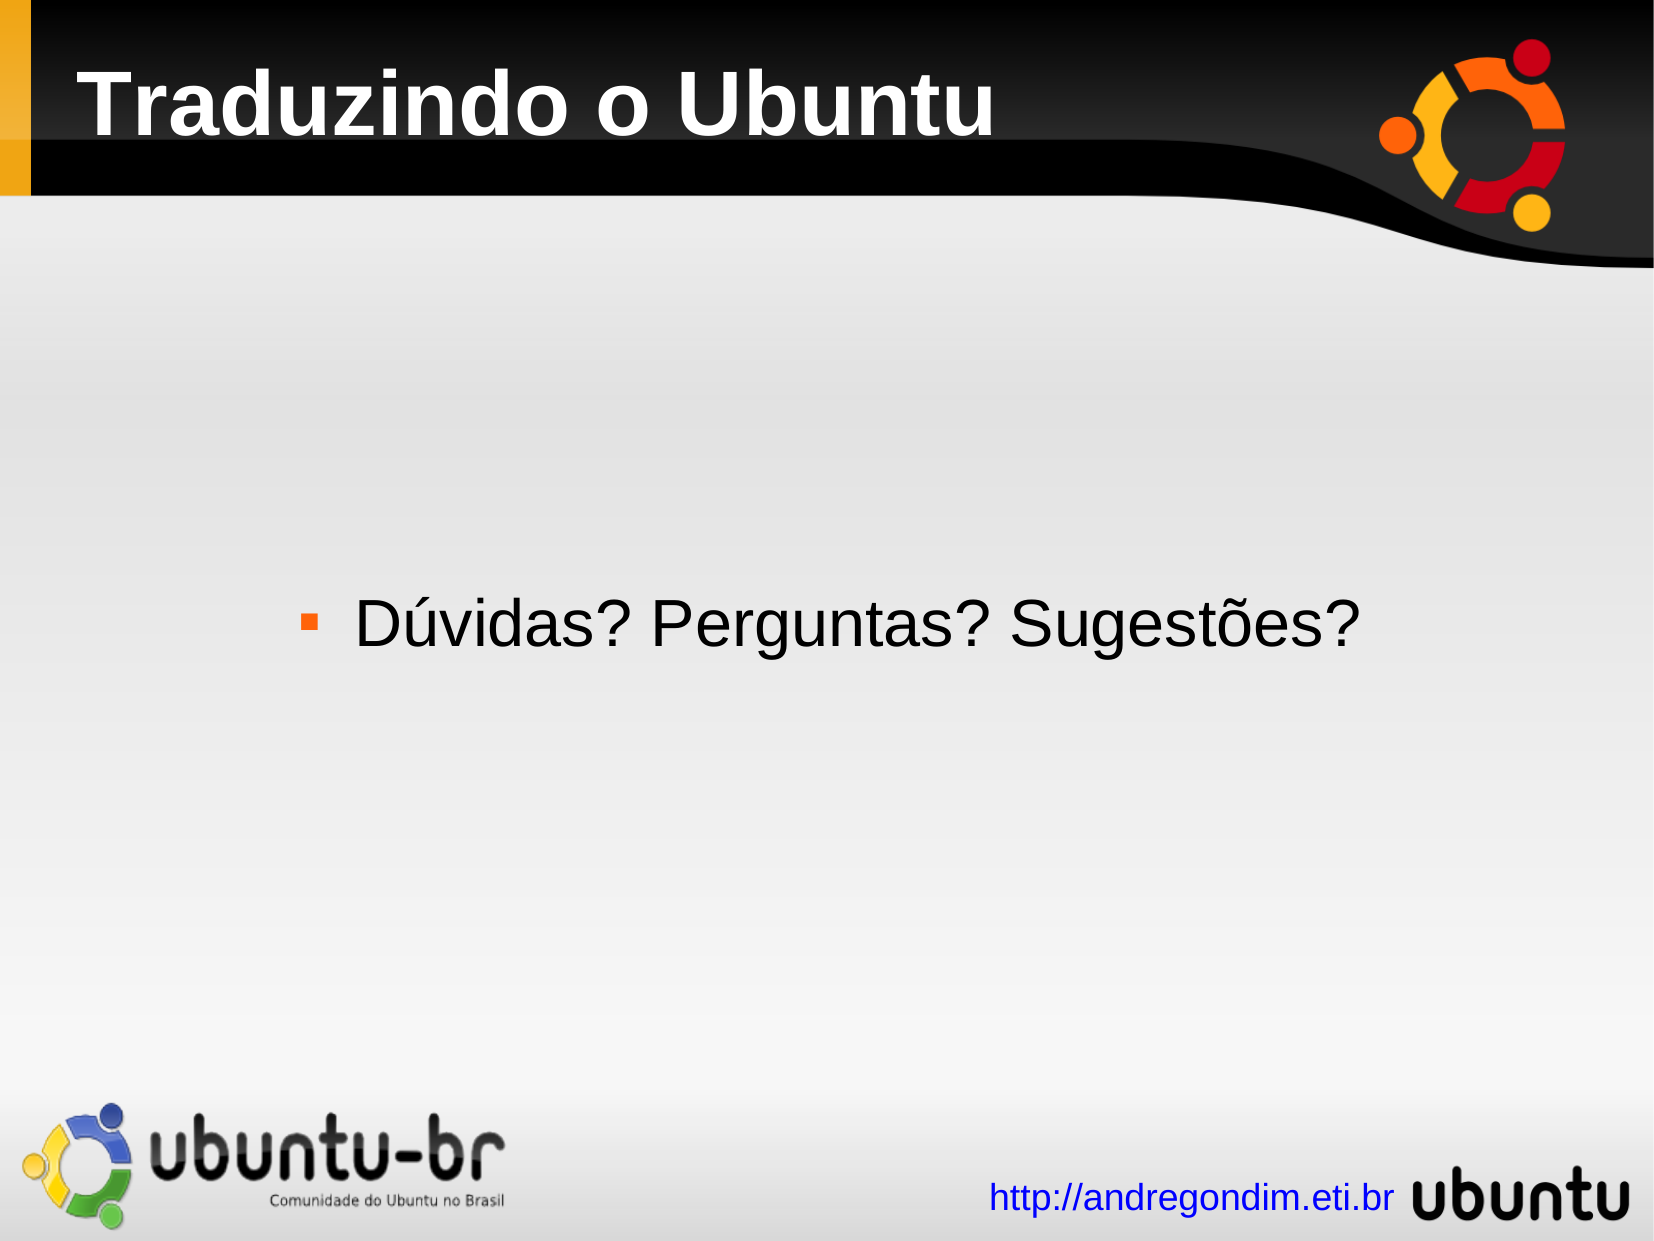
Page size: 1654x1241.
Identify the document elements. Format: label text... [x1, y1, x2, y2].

picture [0, 0, 1654, 1241]
list Dúvidas? Perguntas? Sugestões? [283, 585, 1418, 709]
title Traduzindo o Ubuntu [76, 7, 1565, 200]
